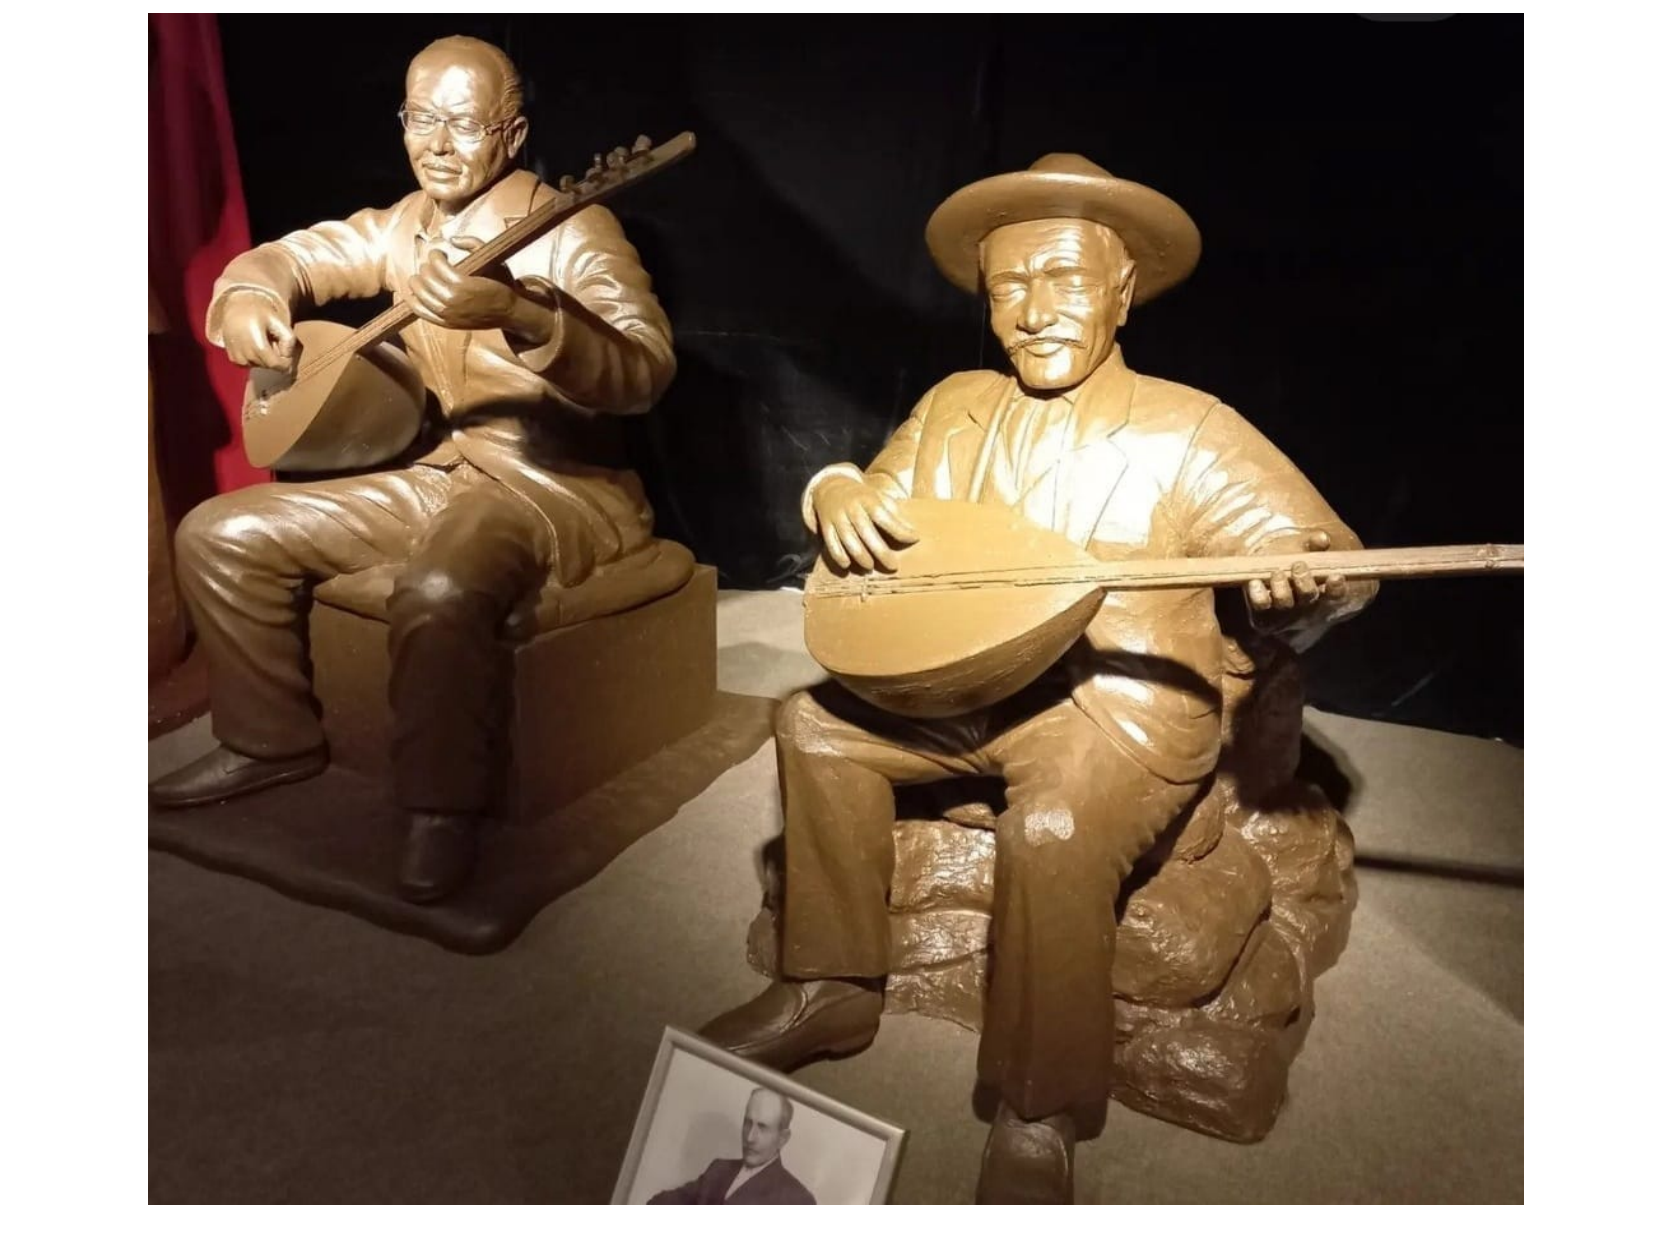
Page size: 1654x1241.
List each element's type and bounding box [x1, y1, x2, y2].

picture [148, 13, 1524, 1205]
